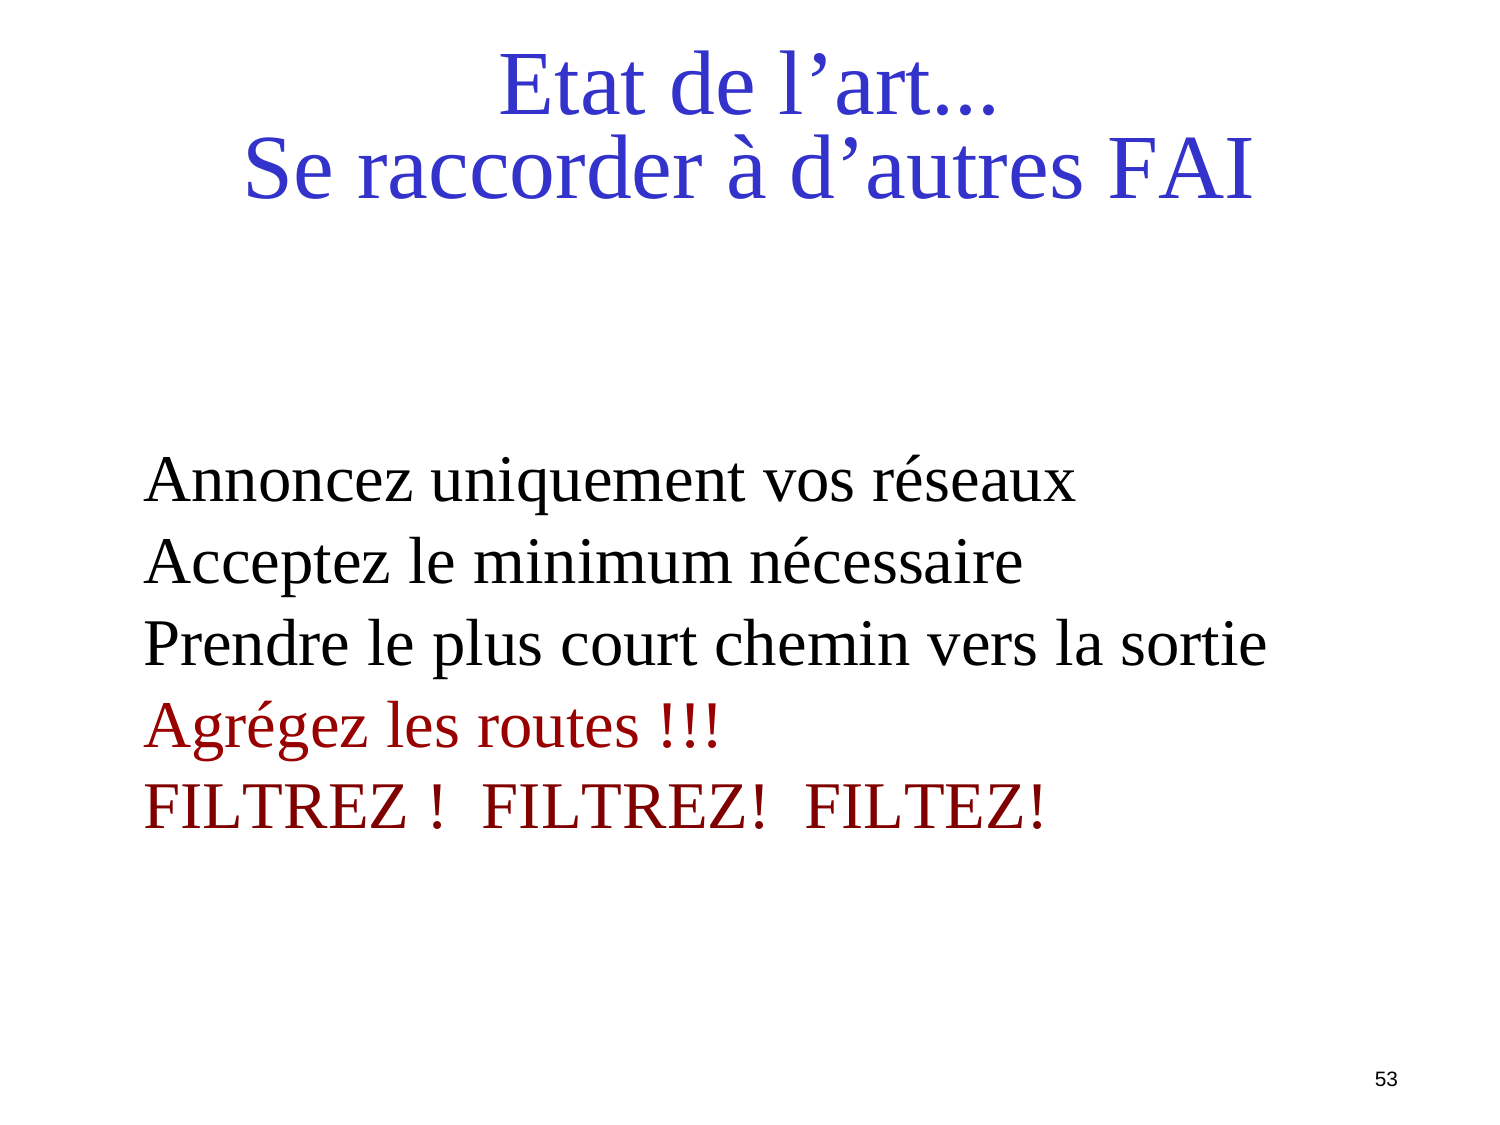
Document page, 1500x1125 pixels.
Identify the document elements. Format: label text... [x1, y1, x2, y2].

title Etat de l’art... Se raccorder à d’autres FAI [112, 25, 1388, 238]
list Annoncez uniquement vos réseaux Acceptez le minimum nécessaire Prendre le plus court chemin vers la sortie Agrégez les routes !!! FILTREZ ! FILTREZ! FILTEZ! [112, 262, 1413, 1026]
